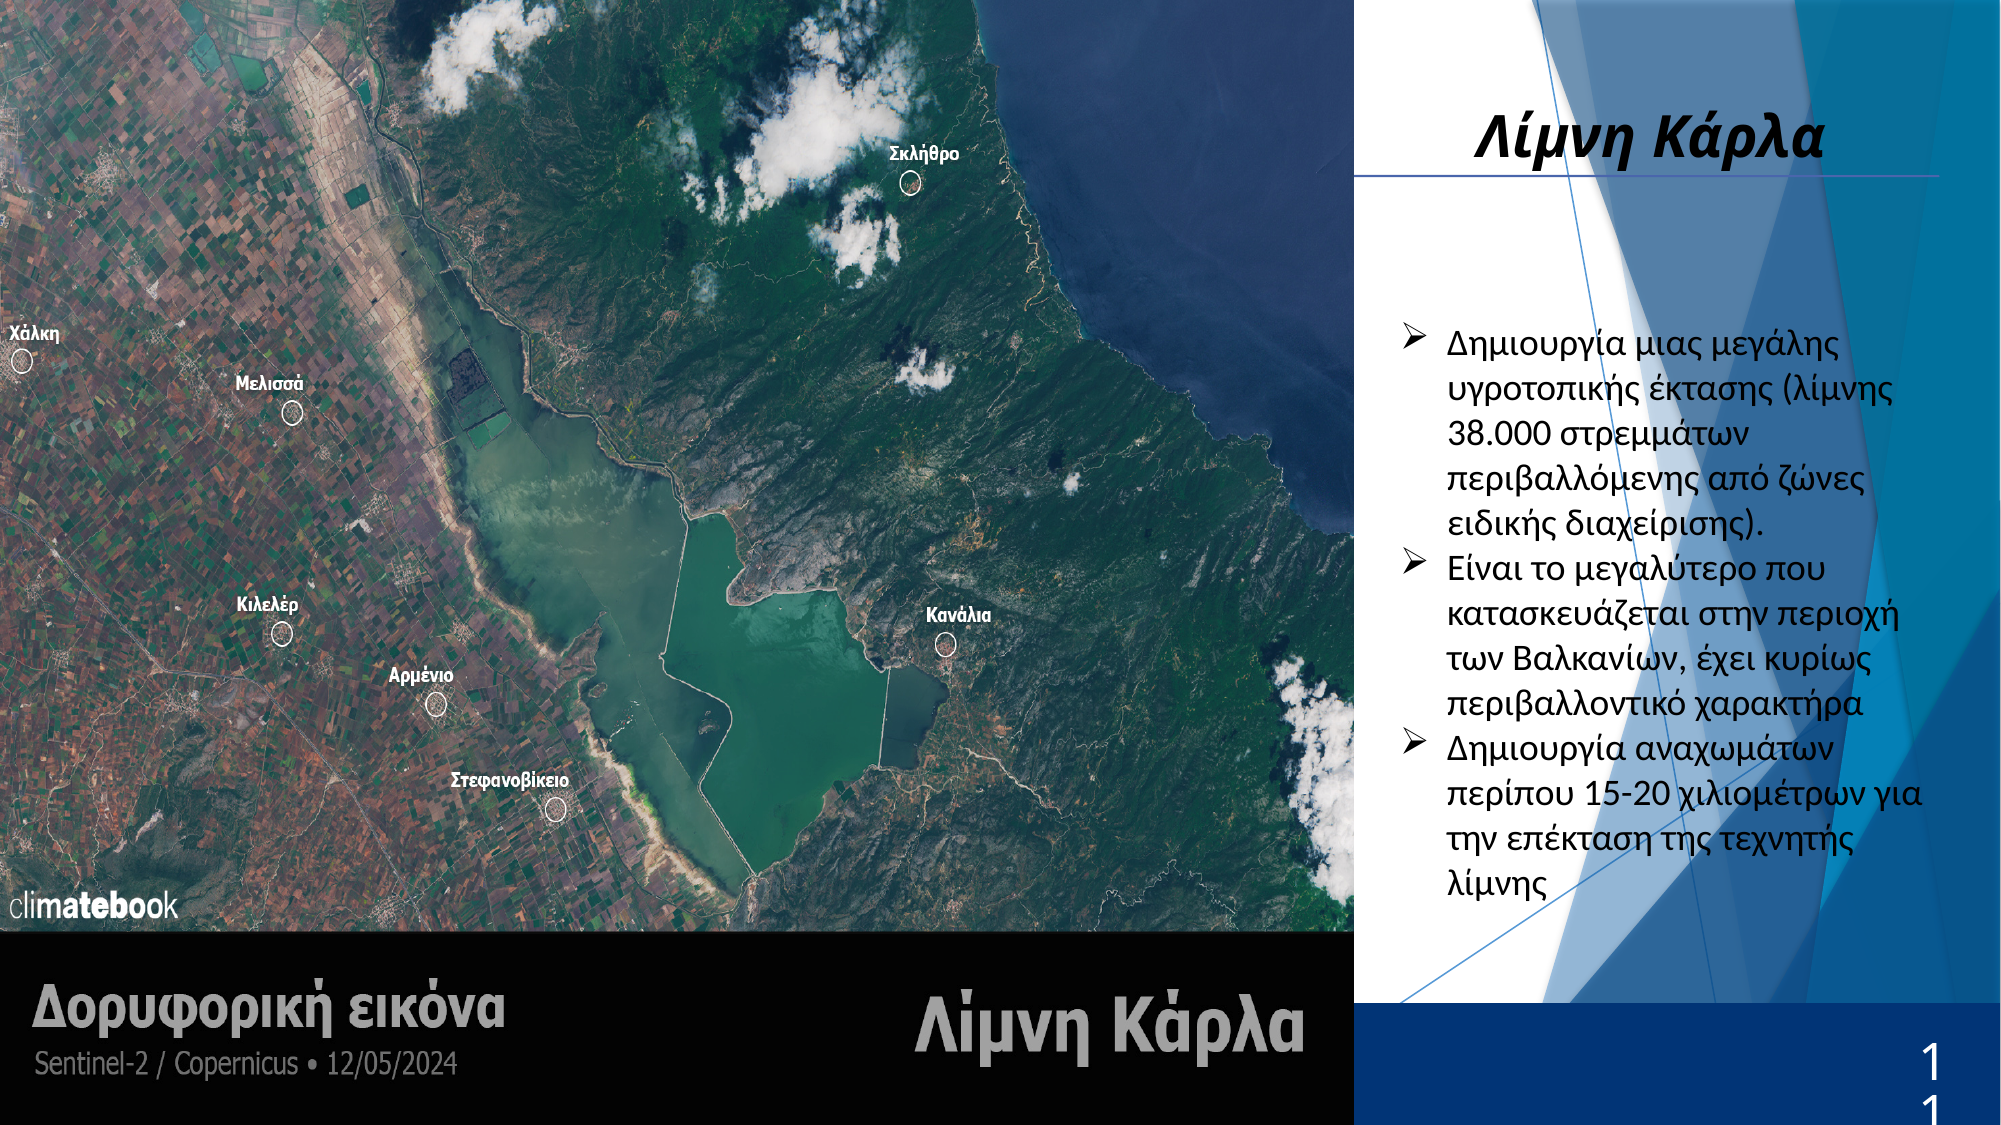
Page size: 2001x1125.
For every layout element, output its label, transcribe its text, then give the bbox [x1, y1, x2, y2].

slide_number <αριθμός> [1903, 1021, 1977, 1108]
picture [0, 0, 1354, 1125]
list Λίμνη Κάρλα [1378, 30, 1901, 249]
text_box Δημιουργία μιας μεγάλης υγροτοπικής έκτασης (λίμνης 38.000 στρεμμάτων περιβαλλόμενης από ζώνες ειδικής διαχείρισης). Είναι το μεγαλύτερο που κατασκευάζεται στην περιοχή των Βαλκανίων, έχει κυρίως περιβαλλοντικό χαρακτήρα Δημιουργία αναχωμάτων περίπου 15-20 χιλιομέτρων για την επέκταση της τεχνητής λίμνης [1385, 265, 1940, 911]
